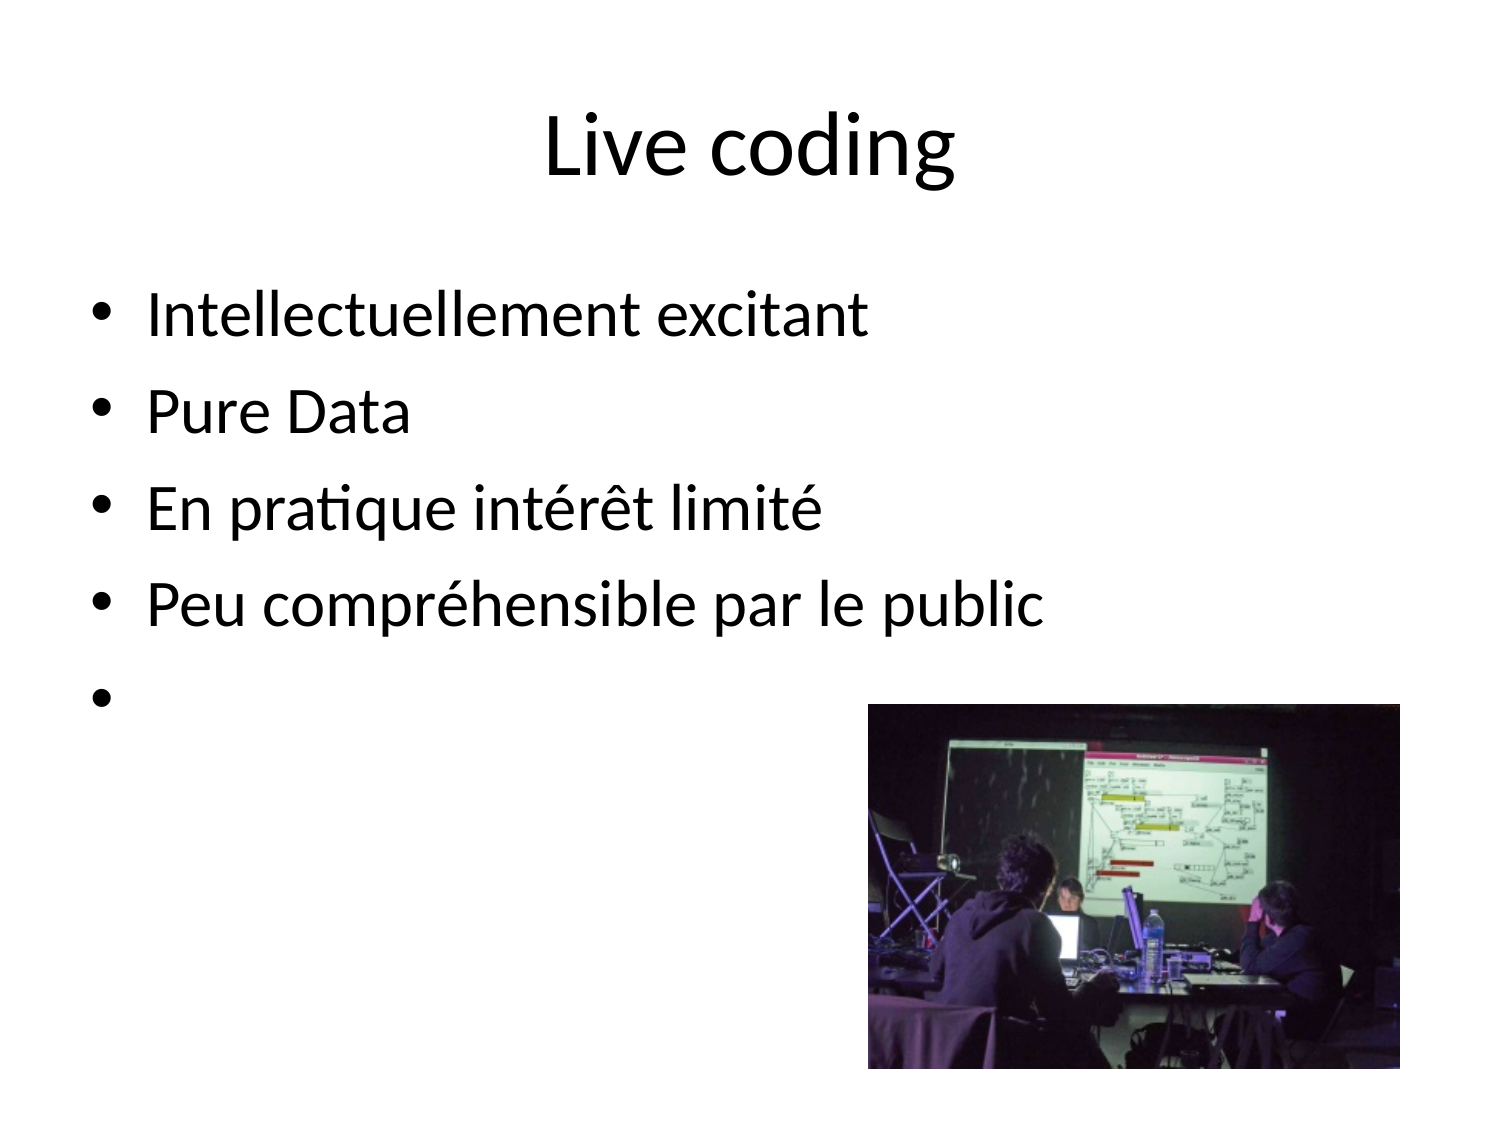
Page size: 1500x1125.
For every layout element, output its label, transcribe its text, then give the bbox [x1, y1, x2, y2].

list Intellectuellement excitant Pure Data En pratique intérêt limité Peu compréhensible par le public [75, 262, 1426, 1005]
picture [868, 704, 1400, 1069]
title Live coding [75, 45, 1426, 233]
